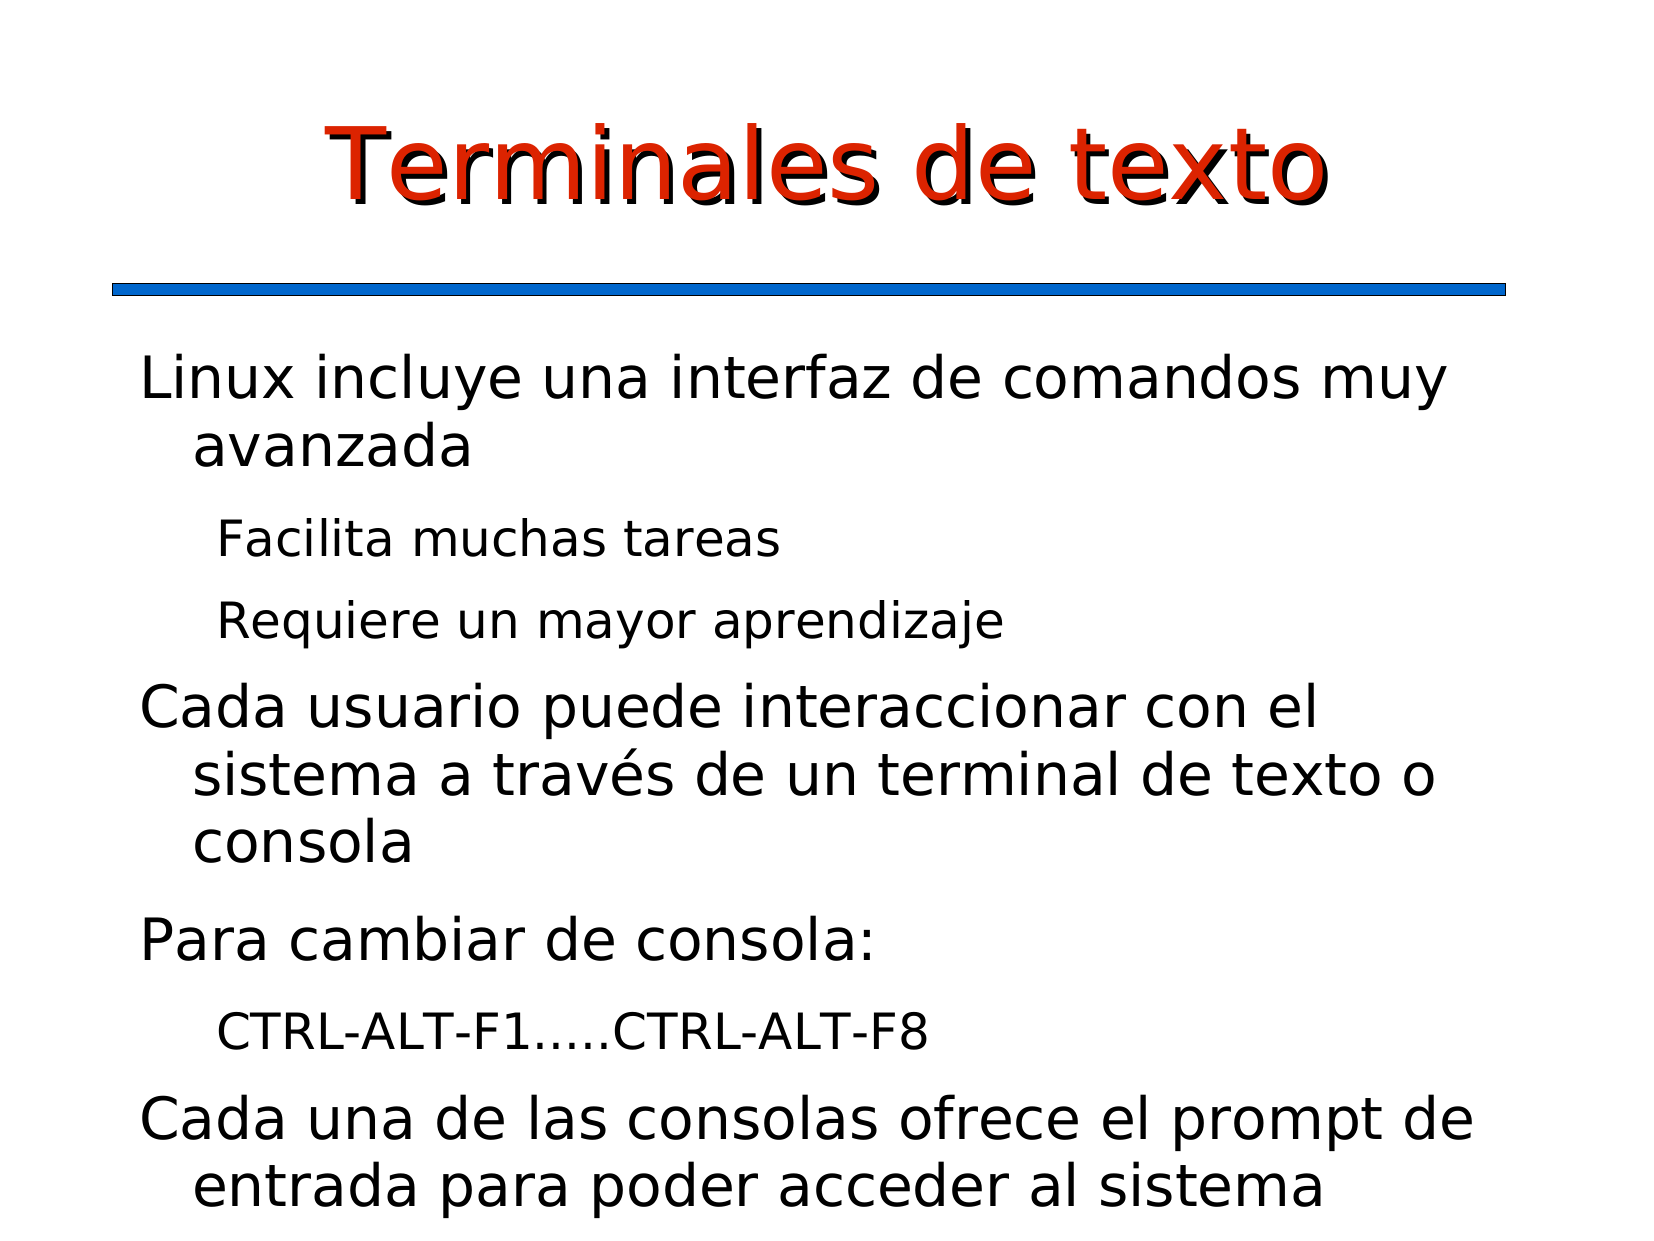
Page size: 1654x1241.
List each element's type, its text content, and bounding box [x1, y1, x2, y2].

list Linux incluye una interfaz de comandos muy avanzada Facilita muchas tareas Requiere un mayor aprendizaje Cada usuario puede interaccionar con el sistema a través de un terminal de texto o consola Para cambiar de consola: CTRL-ALT-F1.....CTRL-ALT-F8 Cada una de las consolas ofrece el prompt de entrada para poder acceder al sistema [121, 344, 1534, 1221]
title Terminales de texto [121, 61, 1534, 269]
